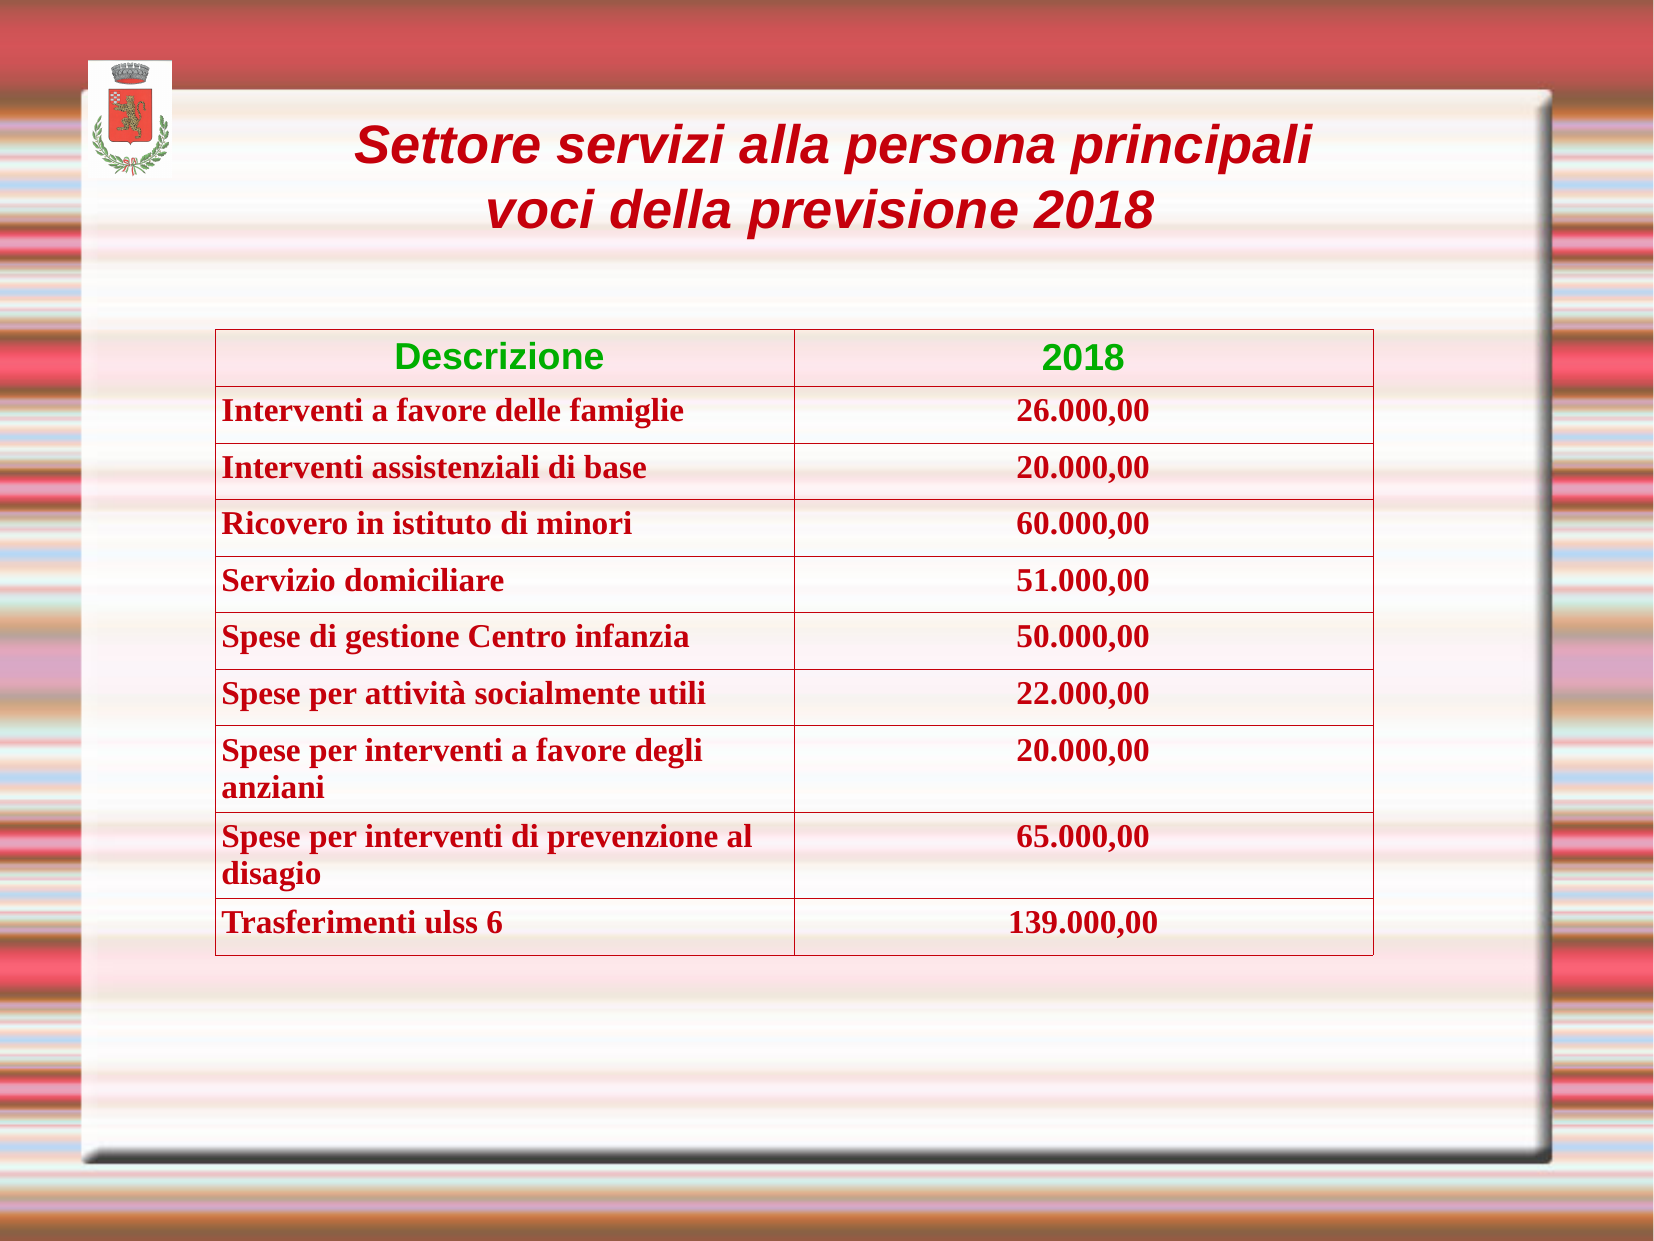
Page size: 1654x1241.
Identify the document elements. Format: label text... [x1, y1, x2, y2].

table_cell Trasferimenti ulss 6 [216, 899, 794, 955]
table_cell 65.000,00 [795, 813, 1373, 898]
table_cell Spese per interventi di prevenzione al disagio [216, 813, 794, 898]
table_cell Interventi assistenziali di base [216, 444, 794, 499]
table_cell Interventi a favore delle famiglie [216, 387, 794, 443]
table_cell Spese per interventi a favore degli anziani [216, 726, 794, 812]
table_cell 20.000,00 [795, 444, 1373, 499]
table_cell 60.000,00 [795, 500, 1373, 556]
table_header 2018 [795, 330, 1373, 386]
table_cell Ricovero in istituto di minori [216, 500, 794, 556]
table_cell Spese per attività socialmente utili [216, 670, 794, 725]
picture [0, 0, 1654, 1241]
table_cell 26.000,00 [795, 387, 1373, 443]
title Settore servizi alla persona principali voci della previsione 2018 [76, 95, 1565, 242]
table_cell Spese di gestione Centro infanzia [216, 613, 794, 669]
table_header Descrizione [216, 330, 794, 386]
table_cell 20.000,00 [795, 726, 1373, 812]
table_cell 22.000,00 [795, 670, 1373, 725]
table_cell 139.000,00 [795, 899, 1373, 955]
table_cell Servizio domiciliare [216, 557, 794, 612]
table_cell 50.000,00 [795, 613, 1373, 669]
table_cell 51.000,00 [795, 557, 1373, 612]
